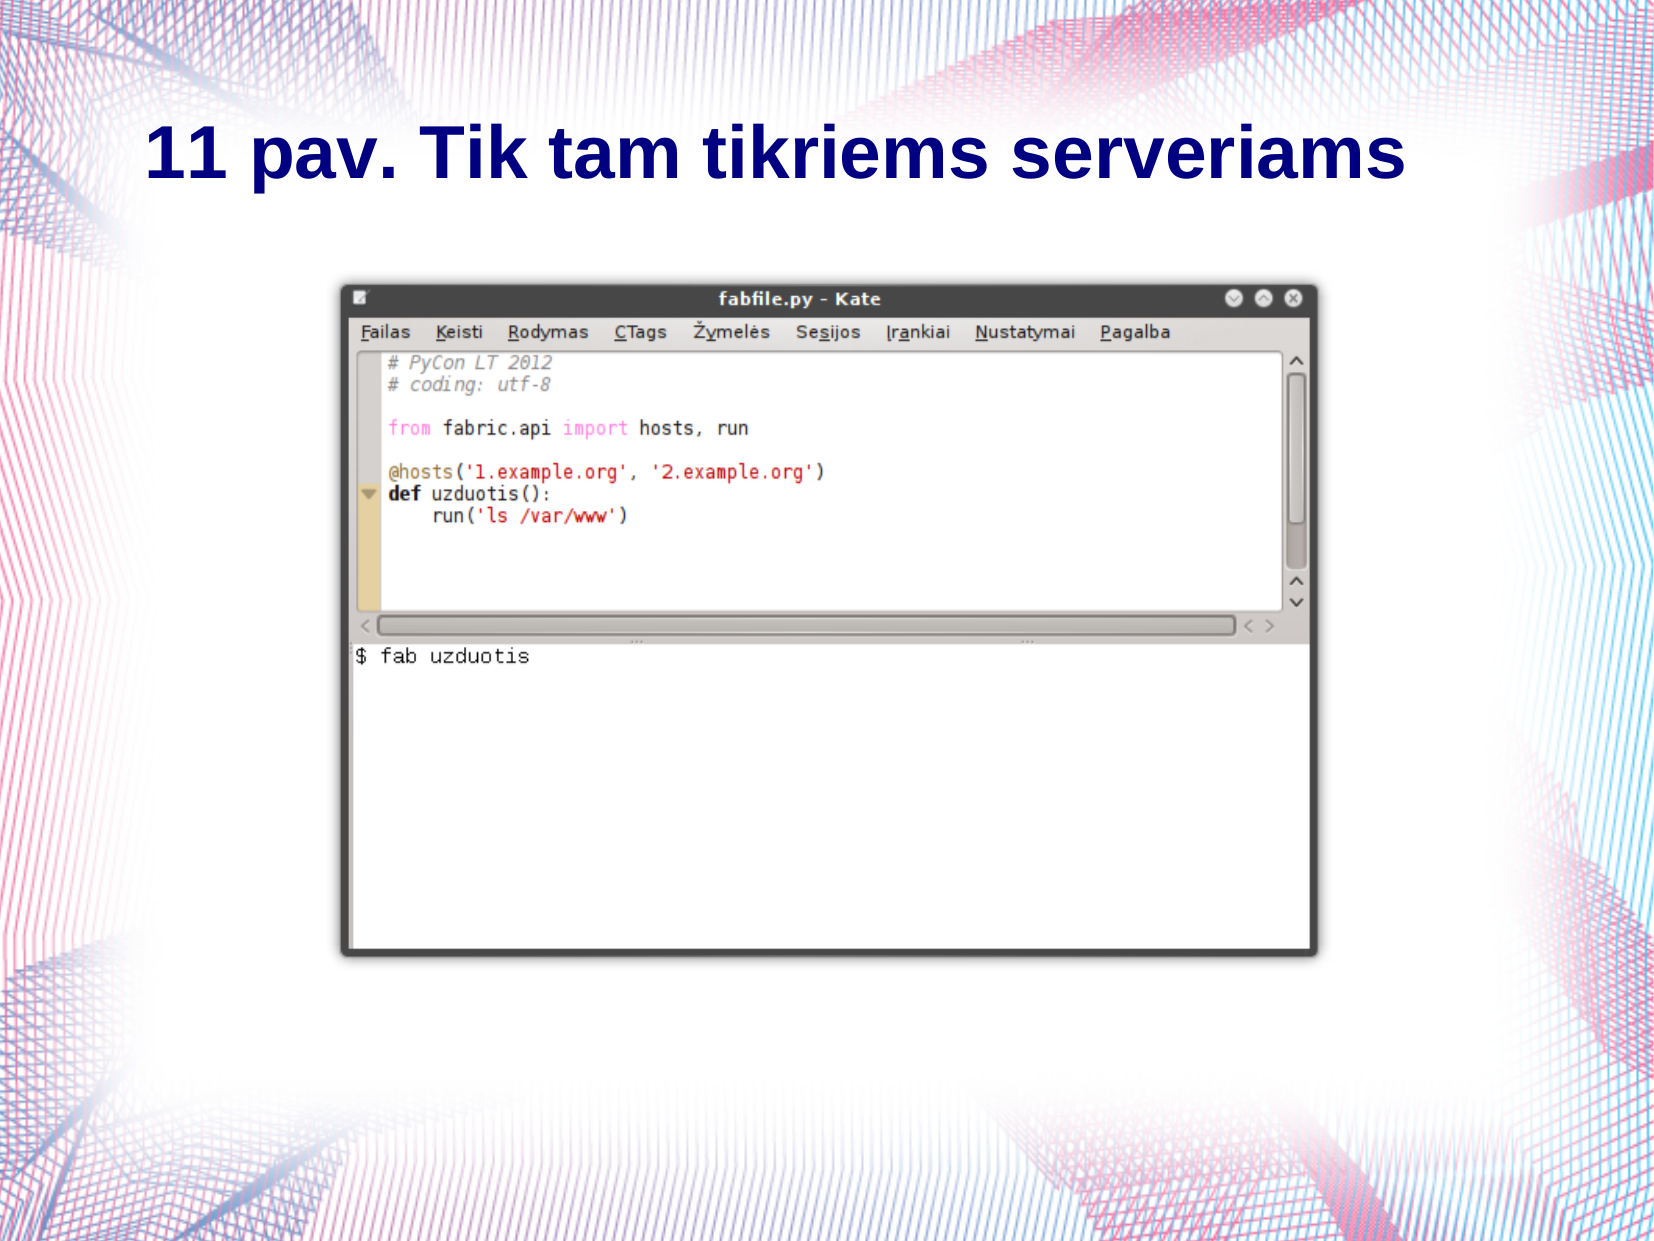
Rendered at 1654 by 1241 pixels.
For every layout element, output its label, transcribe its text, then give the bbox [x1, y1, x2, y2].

title 11 pav. Tik tam tikriems serveriams [82, 49, 1571, 257]
picture [0, 0, 1654, 1241]
